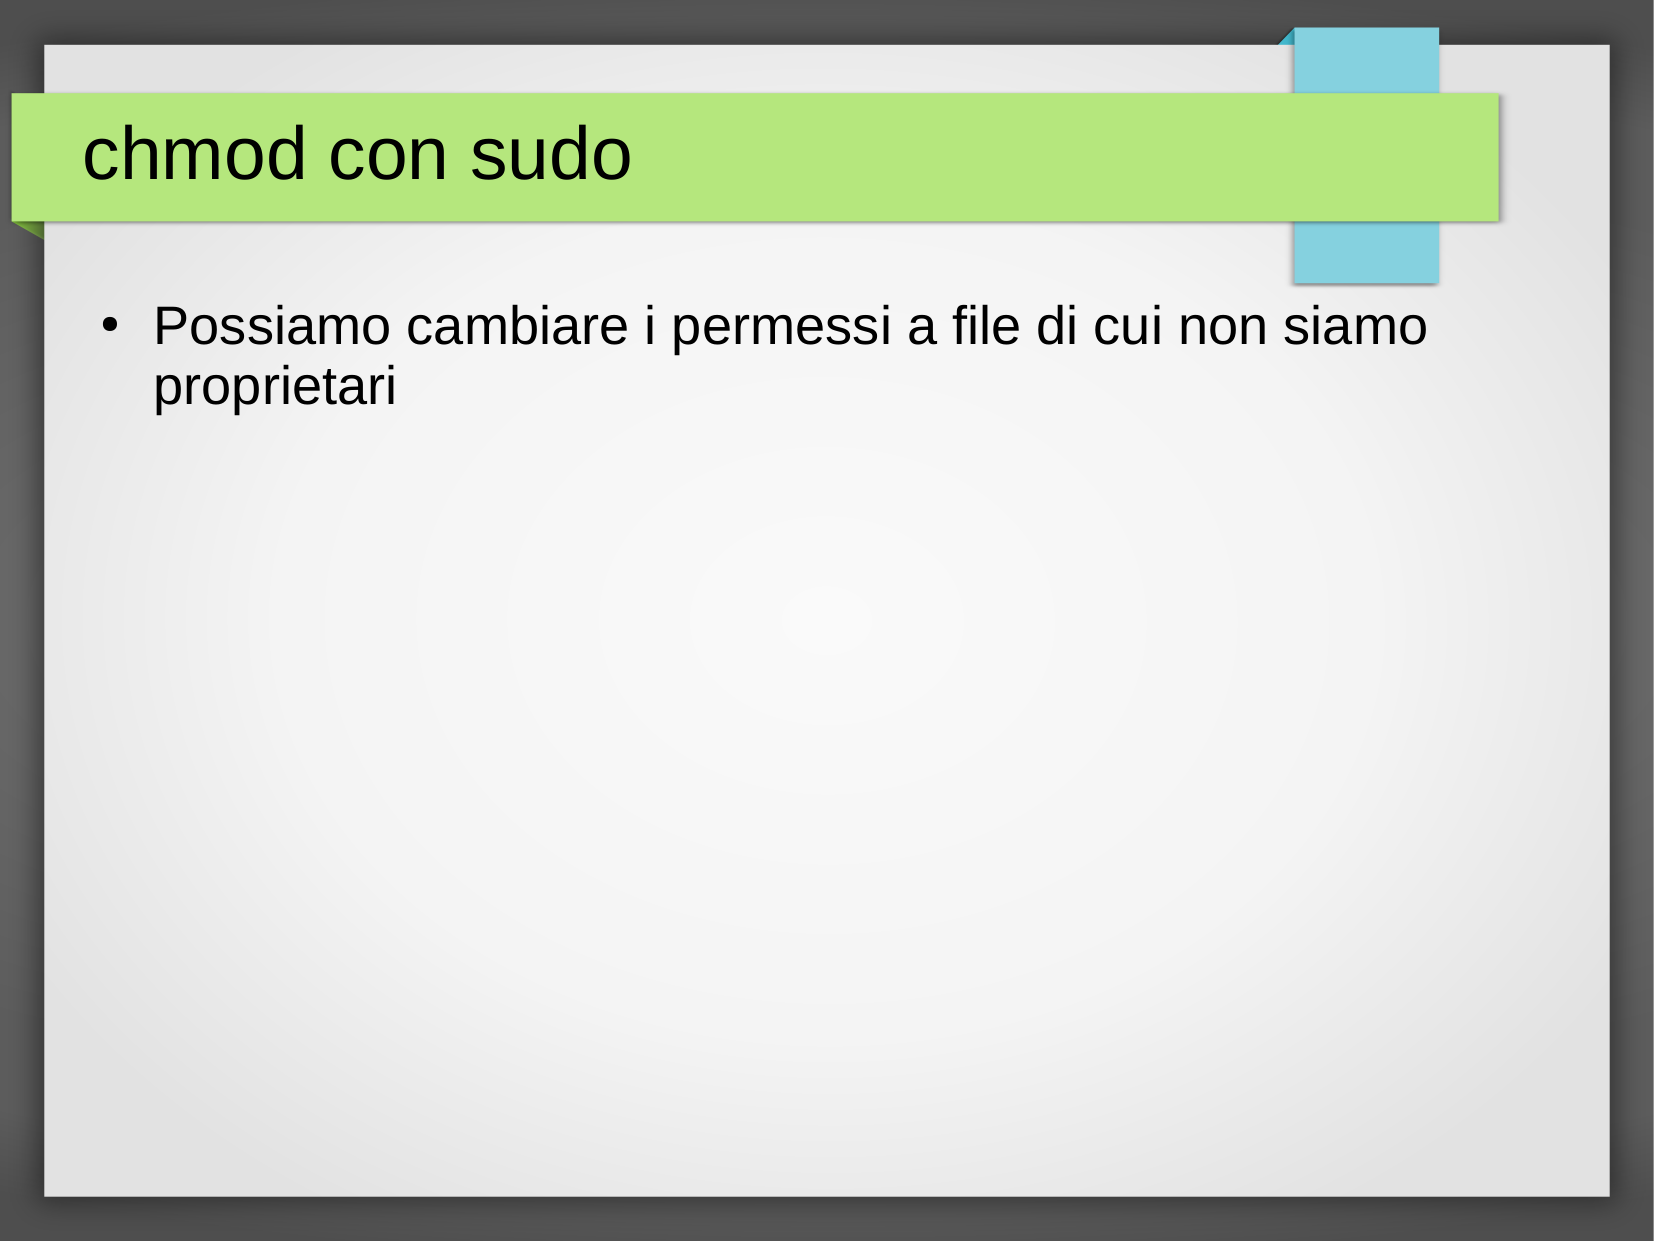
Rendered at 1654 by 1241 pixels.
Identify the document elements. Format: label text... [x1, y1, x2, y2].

list Possiamo cambiare i permessi a file di cui non siamo proprietari [82, 295, 1571, 1015]
title chmod con sudo [82, 94, 1264, 213]
picture [0, 0, 1654, 1241]
